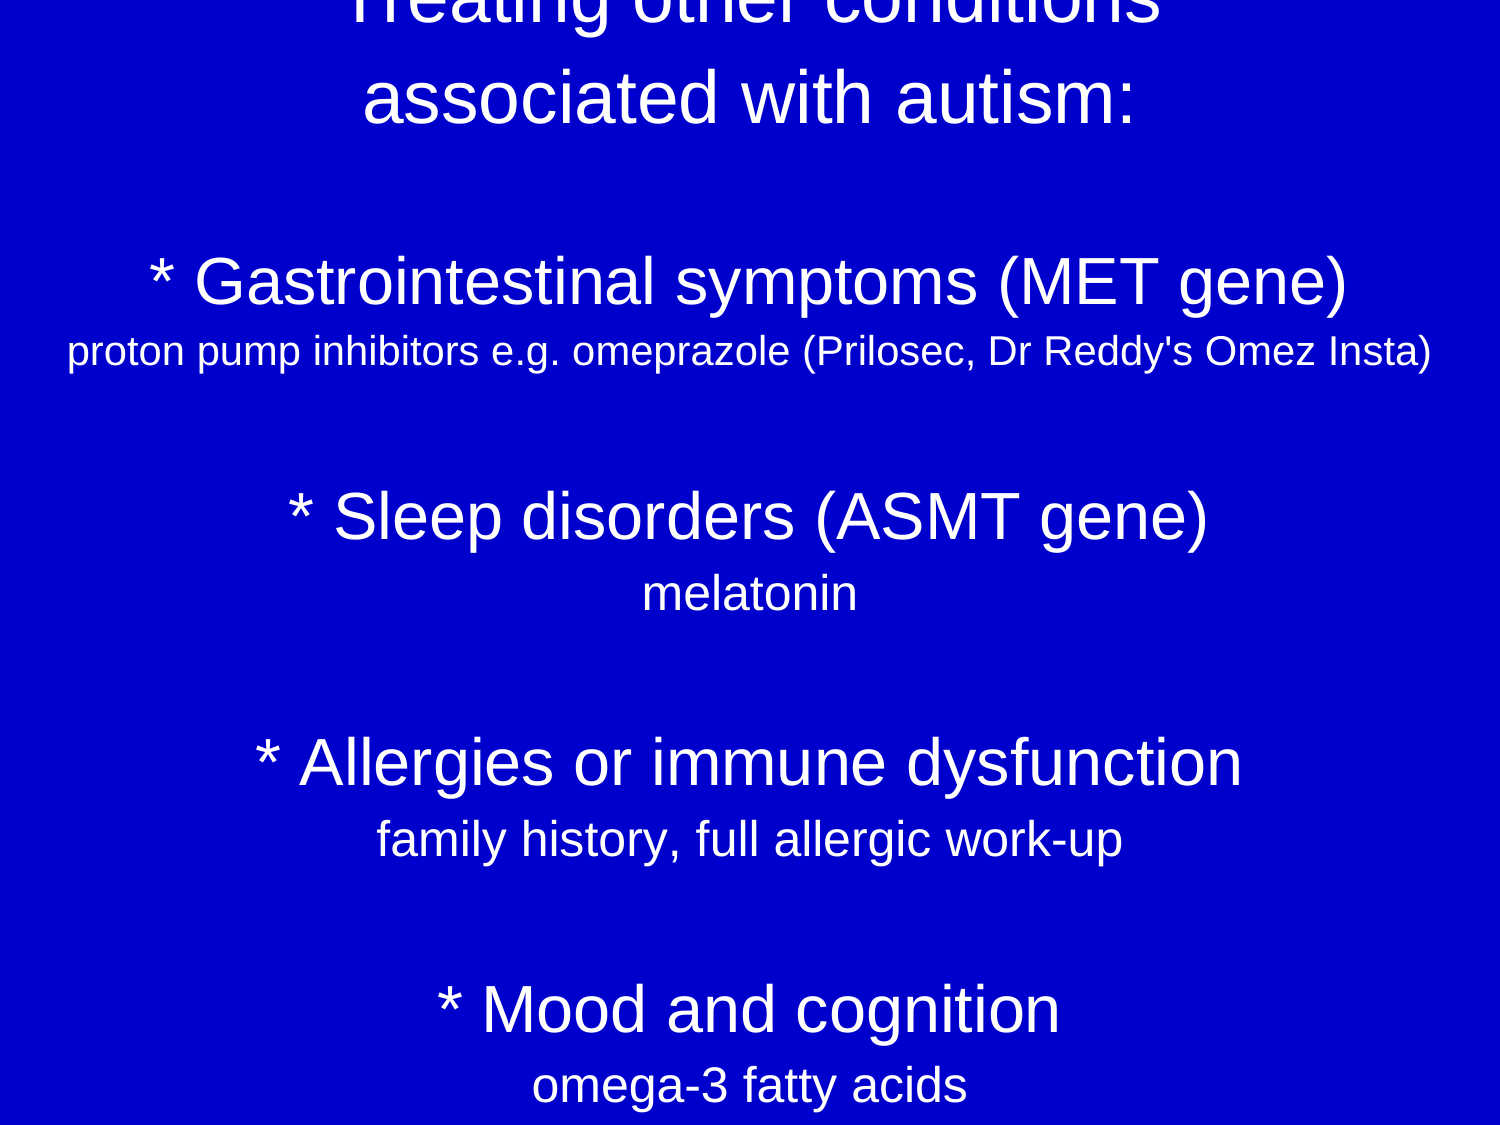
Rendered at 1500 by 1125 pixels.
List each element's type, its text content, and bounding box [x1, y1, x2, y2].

title Treating other conditions associated with autism: * Gastrointestinal symptoms (MET gene) proton pump inhibitors e.g. omeprazole (Prilosec, Dr Reddy's Omez Insta) * Sleep disorders (ASMT gene) melatonin * Allergies or immune dysfunction family history, full allergic work-up * Mood and cognition omega-3 fatty acids [0, 0, 1500, 1052]
